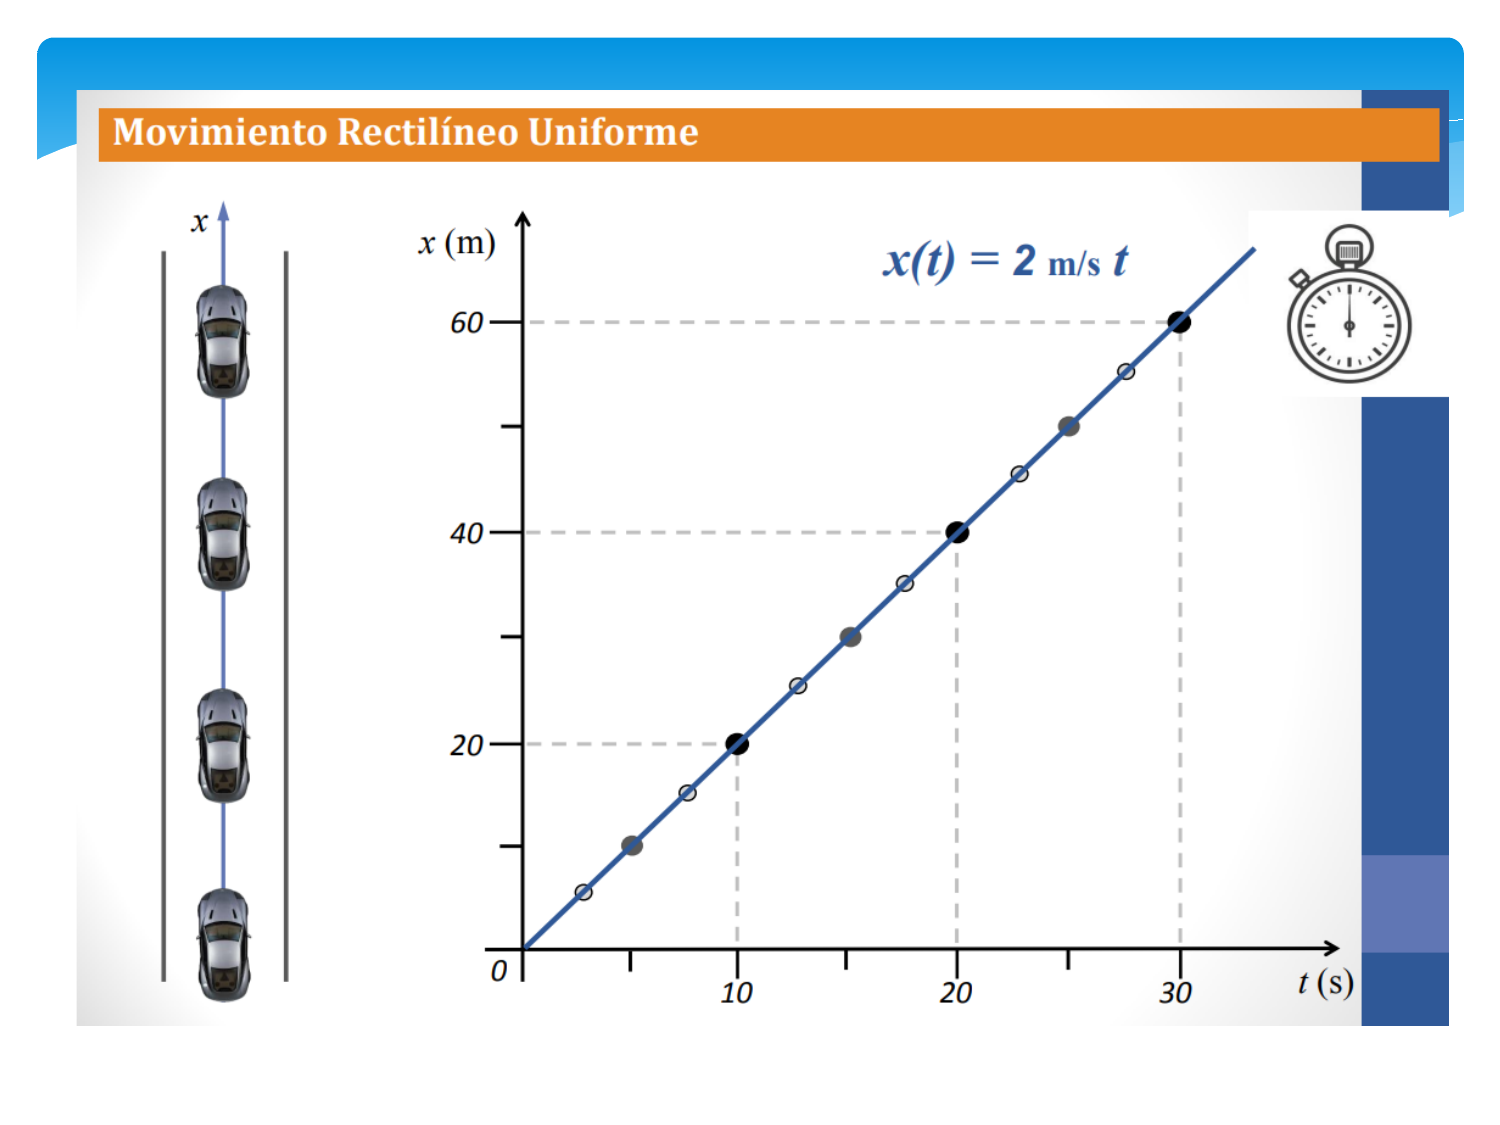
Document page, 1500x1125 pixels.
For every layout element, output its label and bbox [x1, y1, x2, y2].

picture [76, 90, 1449, 1026]
